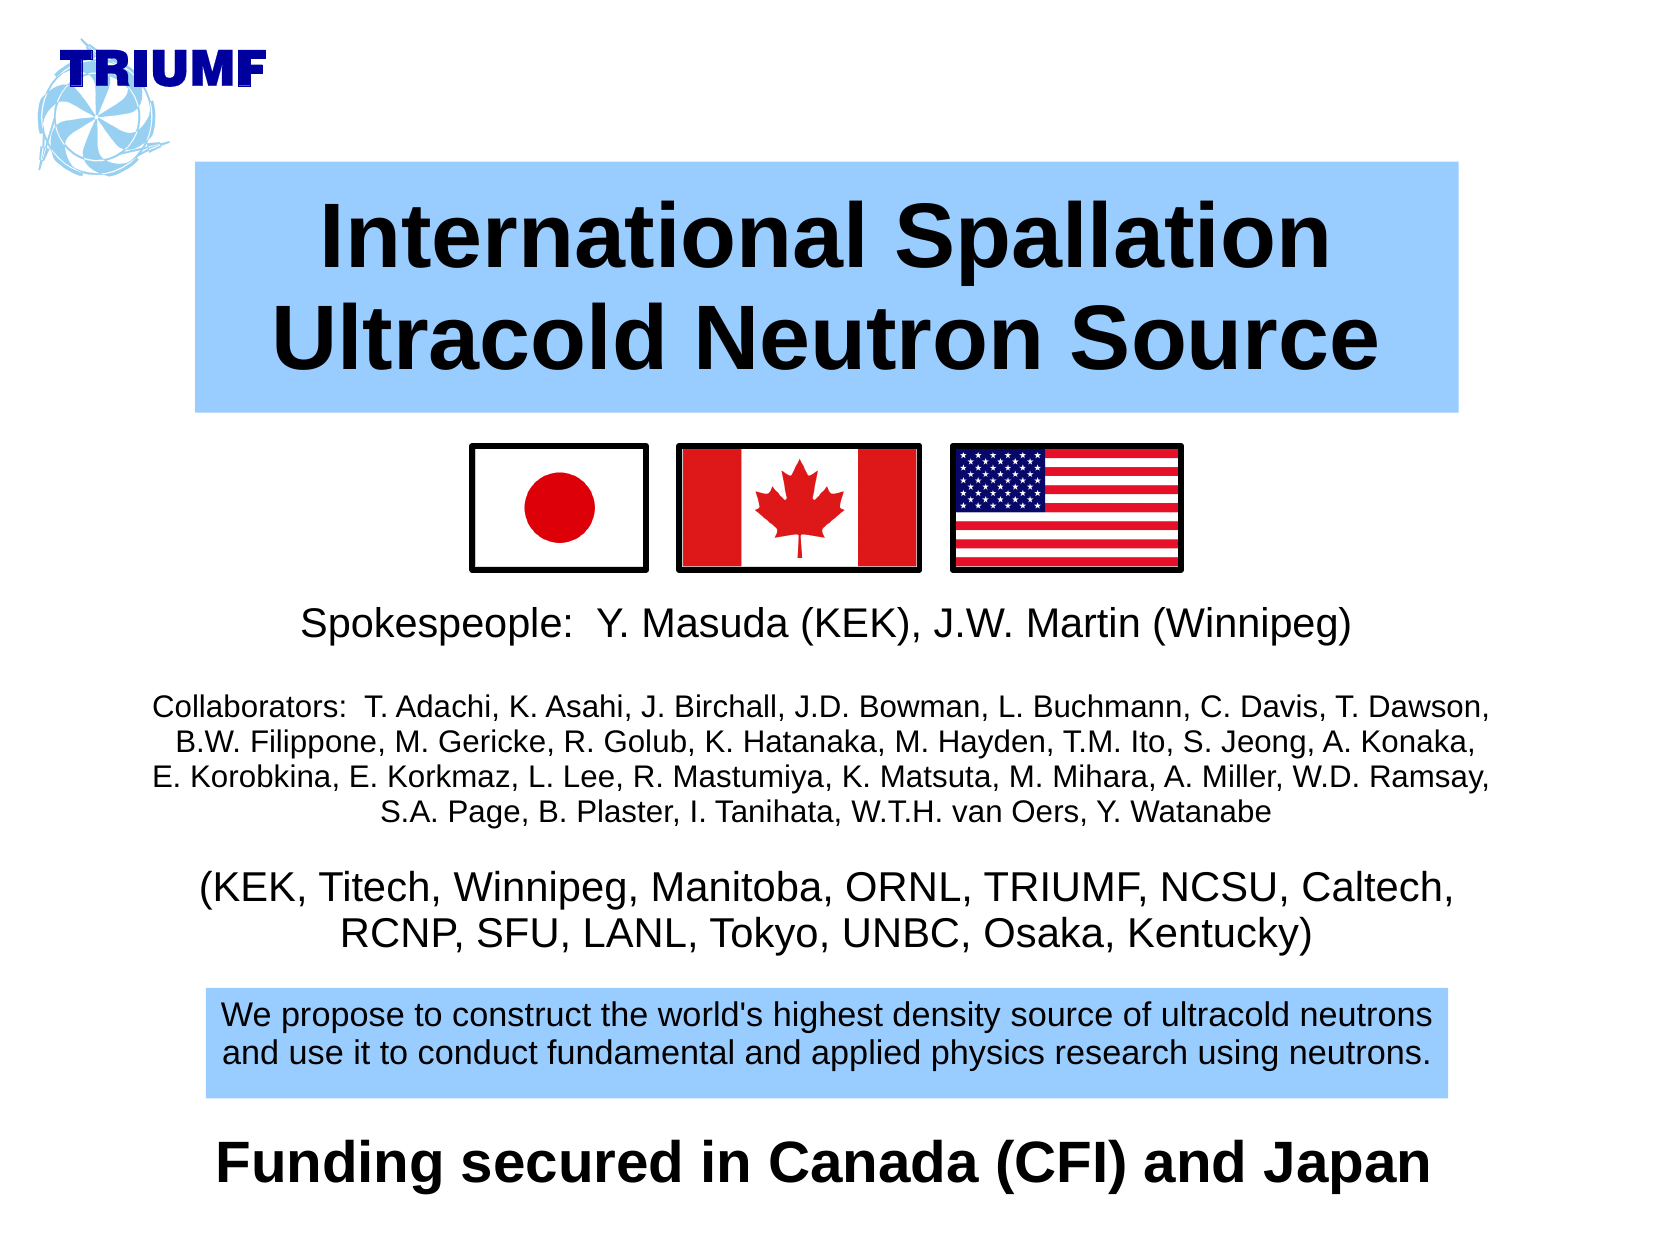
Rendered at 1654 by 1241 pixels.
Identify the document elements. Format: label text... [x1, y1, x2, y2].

picture [955, 448, 1179, 567]
picture [475, 448, 644, 567]
text_box Funding secured in Canada (CFI) and Japan [200, 1122, 1447, 1213]
picture [37, 37, 266, 178]
subtitle Collaborators: T. Adachi, K. Asahi, J. Birchall, J.D. Bowman, L. Buchmann, C. Davis, T. Dawson, B.W. Filippone, M. Gericke, R. Golub, K. Hatanaka, M. Hayden, T.M. Ito, S. Jeong, A. Konaka, E. Korobkina, E. Korkmaz, L. Lee, R. Mastumiya, K. Matsuta, M. Mihara, A. Miller, W.D. Ramsay, S.A. Page, B. Plaster, I. Tanihata, W.T.H. van Oers, Y. Watanabe (KEK, Titech, Winnipeg, Manitoba, ORNL, TRIUMF, NCSU, Caltech, RCNP, SFU, LANL, Tokyo, UNBC, Osaka, Kentucky) [88, 655, 1565, 991]
text_box We propose to construct the world's highest density source of ultracold neutrons and use it to conduct fundamental and applied physics research using neutrons. [205, 991, 1448, 1099]
title International Spallation Ultracold Neutron Source [195, 161, 1459, 413]
picture [682, 448, 917, 567]
text_box Spokespeople: Y. Masuda (KEK), J.W. Martin (Winnipeg) [428, 595, 1226, 652]
